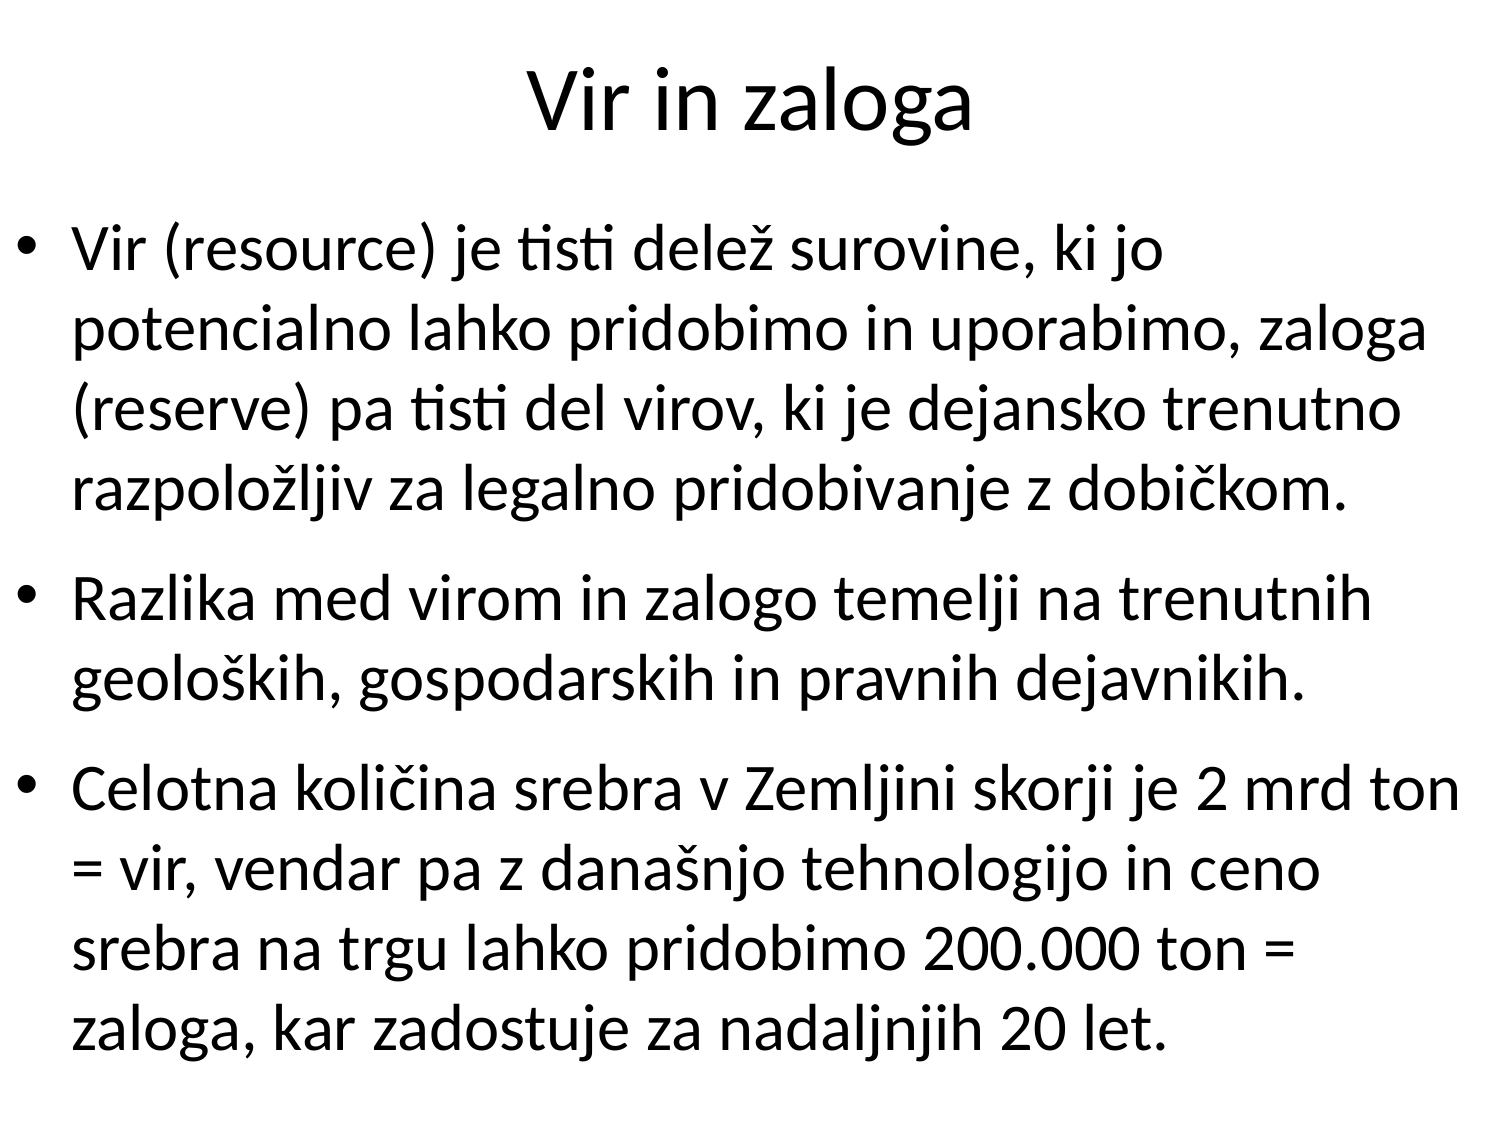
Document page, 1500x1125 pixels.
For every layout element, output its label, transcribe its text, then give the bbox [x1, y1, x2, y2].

list Vir (resource) je tisti delež surovine, ki jo potencialno lahko pridobimo in uporabimo, zaloga (reserve) pa tisti del virov, ki je dejansko trenutno razpoložljiv za legalno pridobivanje z dobičkom. Razlika med virom in zalogo temelji na trenutnih geoloških, gospodarskih in pravnih dejavnikih. Celotna količina srebra v Zemljini skorji je 2 mrd ton = vir, vendar pa z današnjo tehnologijo in ceno srebra na trgu lahko pridobimo 200.000 ton = zaloga, kar zadostuje za nadaljnjih 20 let. [0, 196, 1500, 1125]
title Vir in zaloga [76, 0, 1427, 188]
